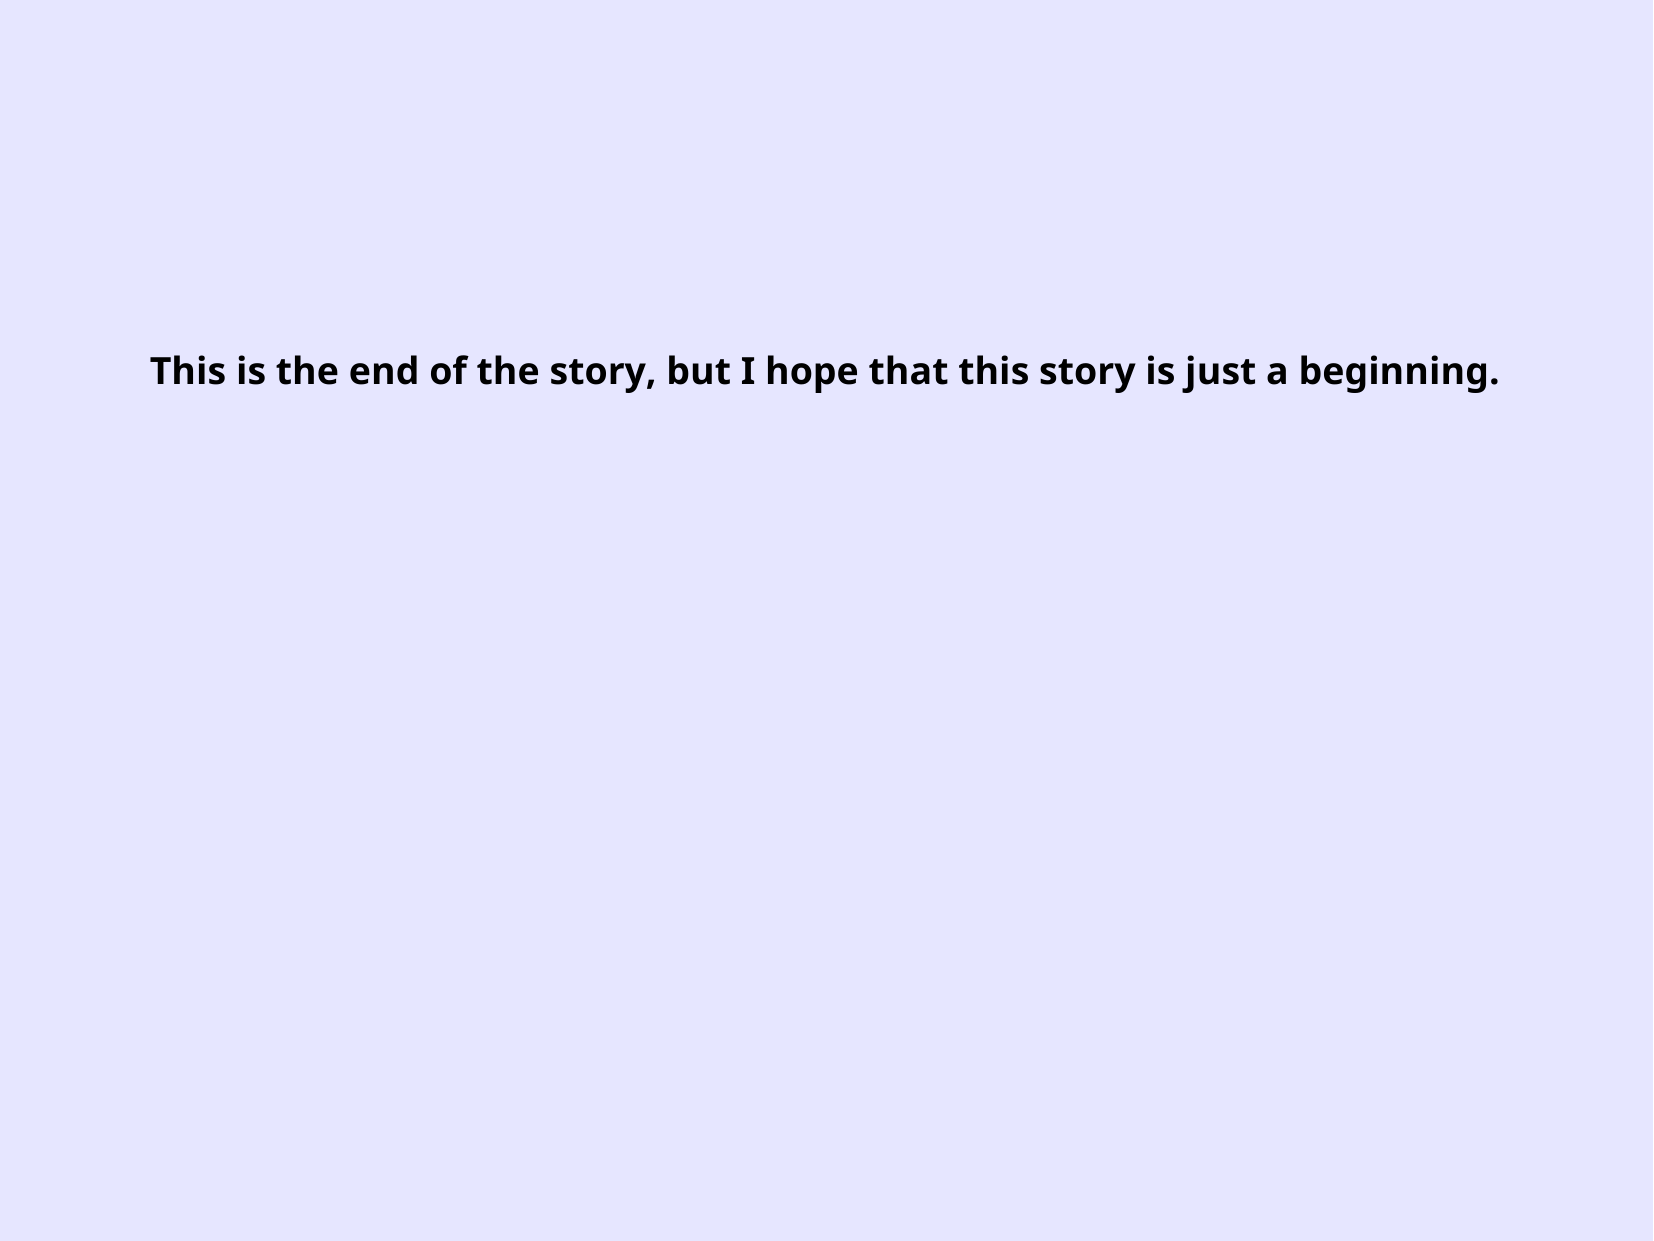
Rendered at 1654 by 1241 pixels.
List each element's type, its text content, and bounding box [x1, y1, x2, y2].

text_box This is the end of the story, but I hope that this story is just a beginning. [56, 337, 1595, 402]
